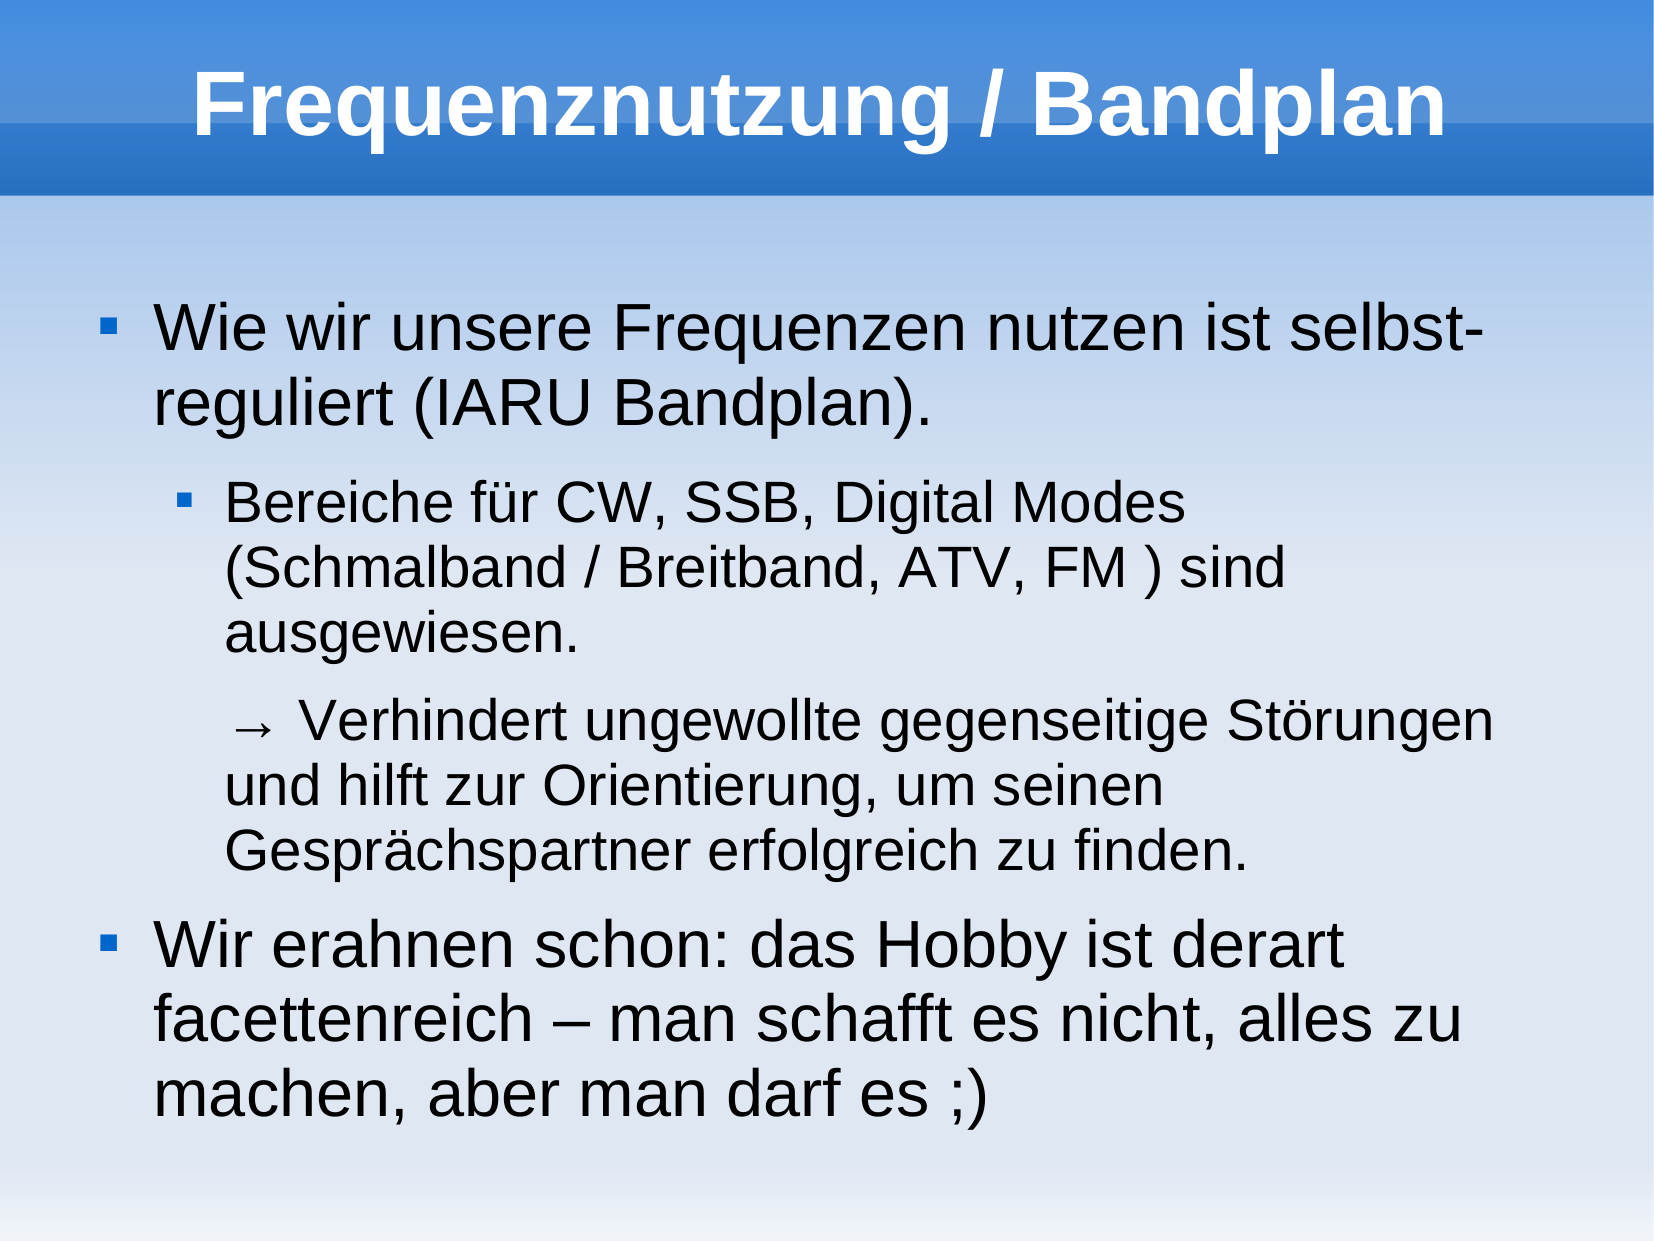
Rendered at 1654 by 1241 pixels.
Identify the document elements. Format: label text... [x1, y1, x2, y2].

title Frequenznutzung / Bandplan [76, 7, 1565, 200]
list Wie wir unsere Frequenzen nutzen ist selbst-reguliert (IARU Bandplan). Bereiche für CW, SSB, Digital Modes (Schmalband / Breitband, ATV, FM ) sind ausgewiesen. → Verhindert ungewollte gegenseitige Störungen und hilft zur Orientierung, um seinen Gesprächspartner erfolgreich zu finden. Wir erahnen schon: das Hobby ist derart facettenreich – man schafft es nicht, alles zu machen, aber man darf es ;) [82, 290, 1571, 1236]
picture [0, 0, 1654, 1241]
